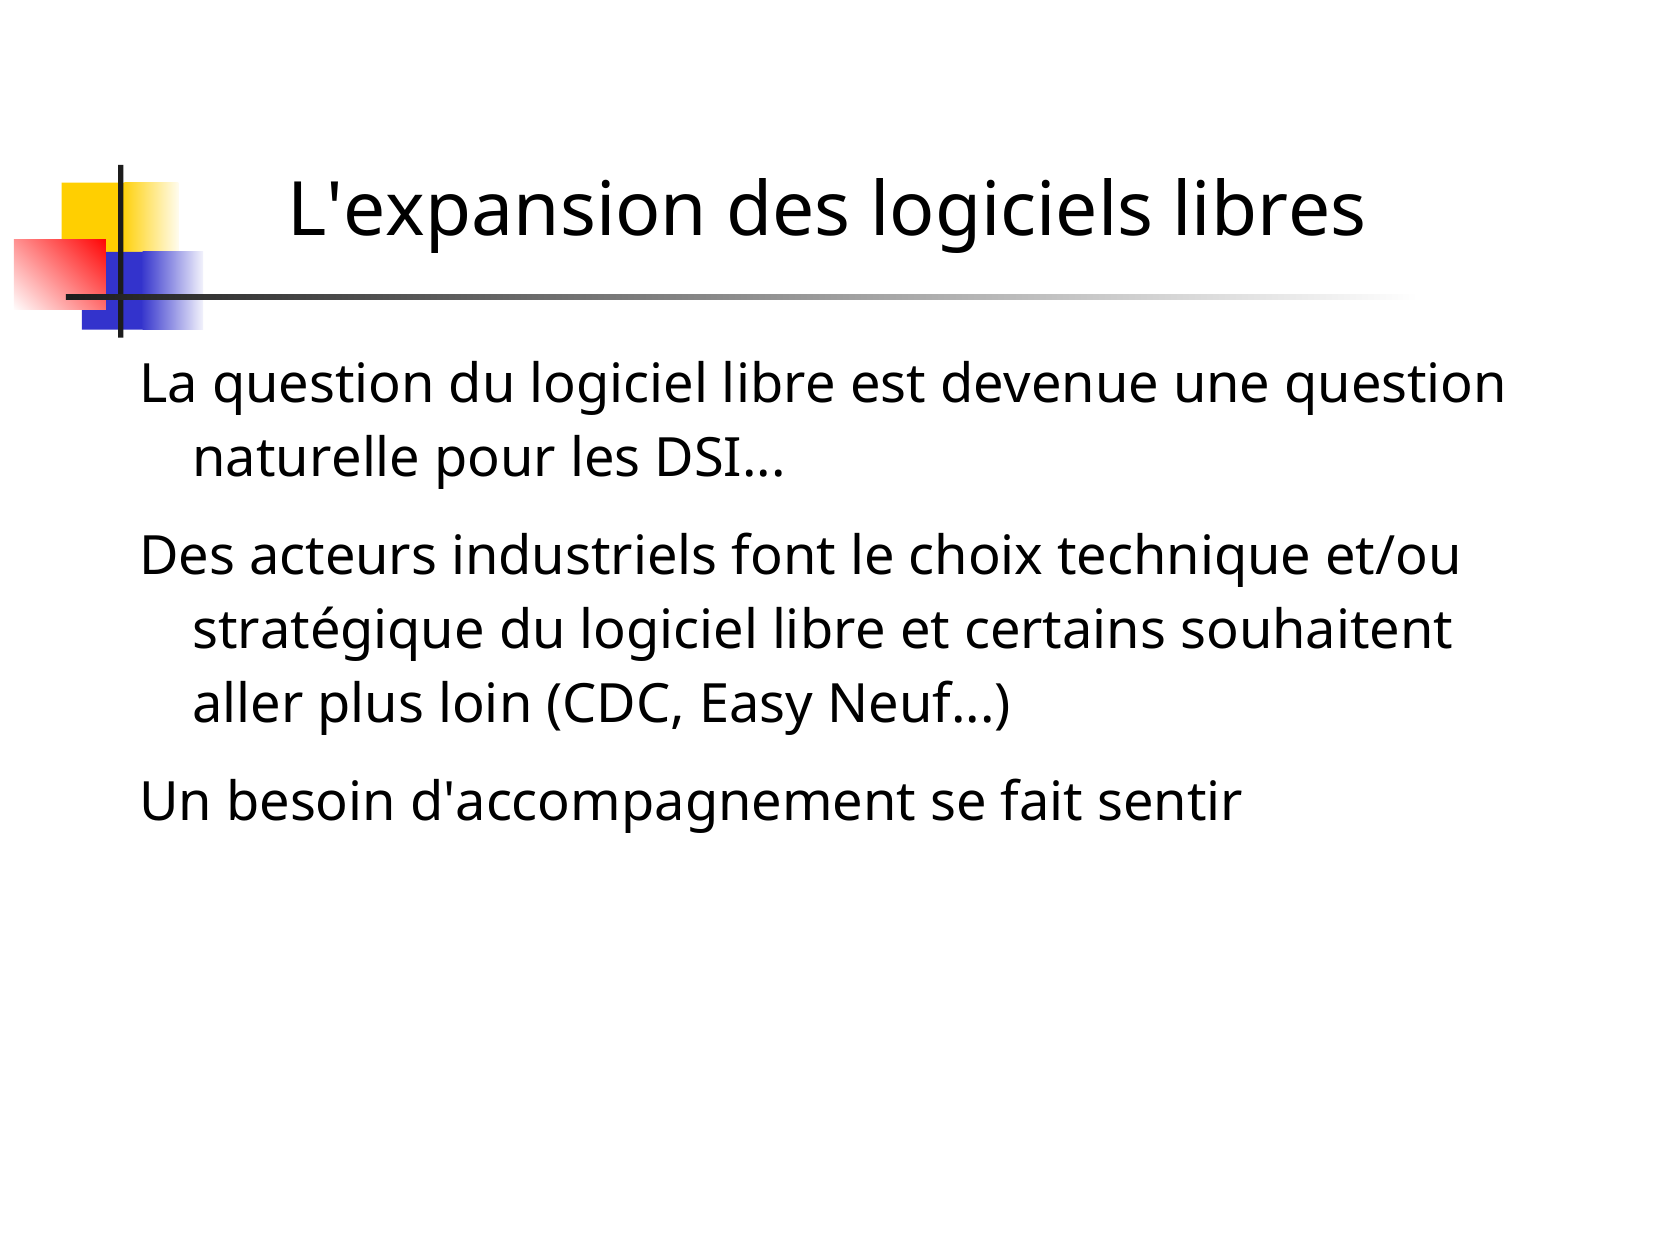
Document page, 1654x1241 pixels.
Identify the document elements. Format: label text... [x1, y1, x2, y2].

list La question du logiciel libre est devenue une question naturelle pour les DSI... Des acteurs industriels font le choix technique et/ou stratégique du logiciel libre et certains souhaitent aller plus loin (CDC, Easy Neuf...) Un besoin d'accompagnement se fait sentir [121, 344, 1534, 1112]
title L'expansion des logiciels libres [121, 110, 1534, 303]
